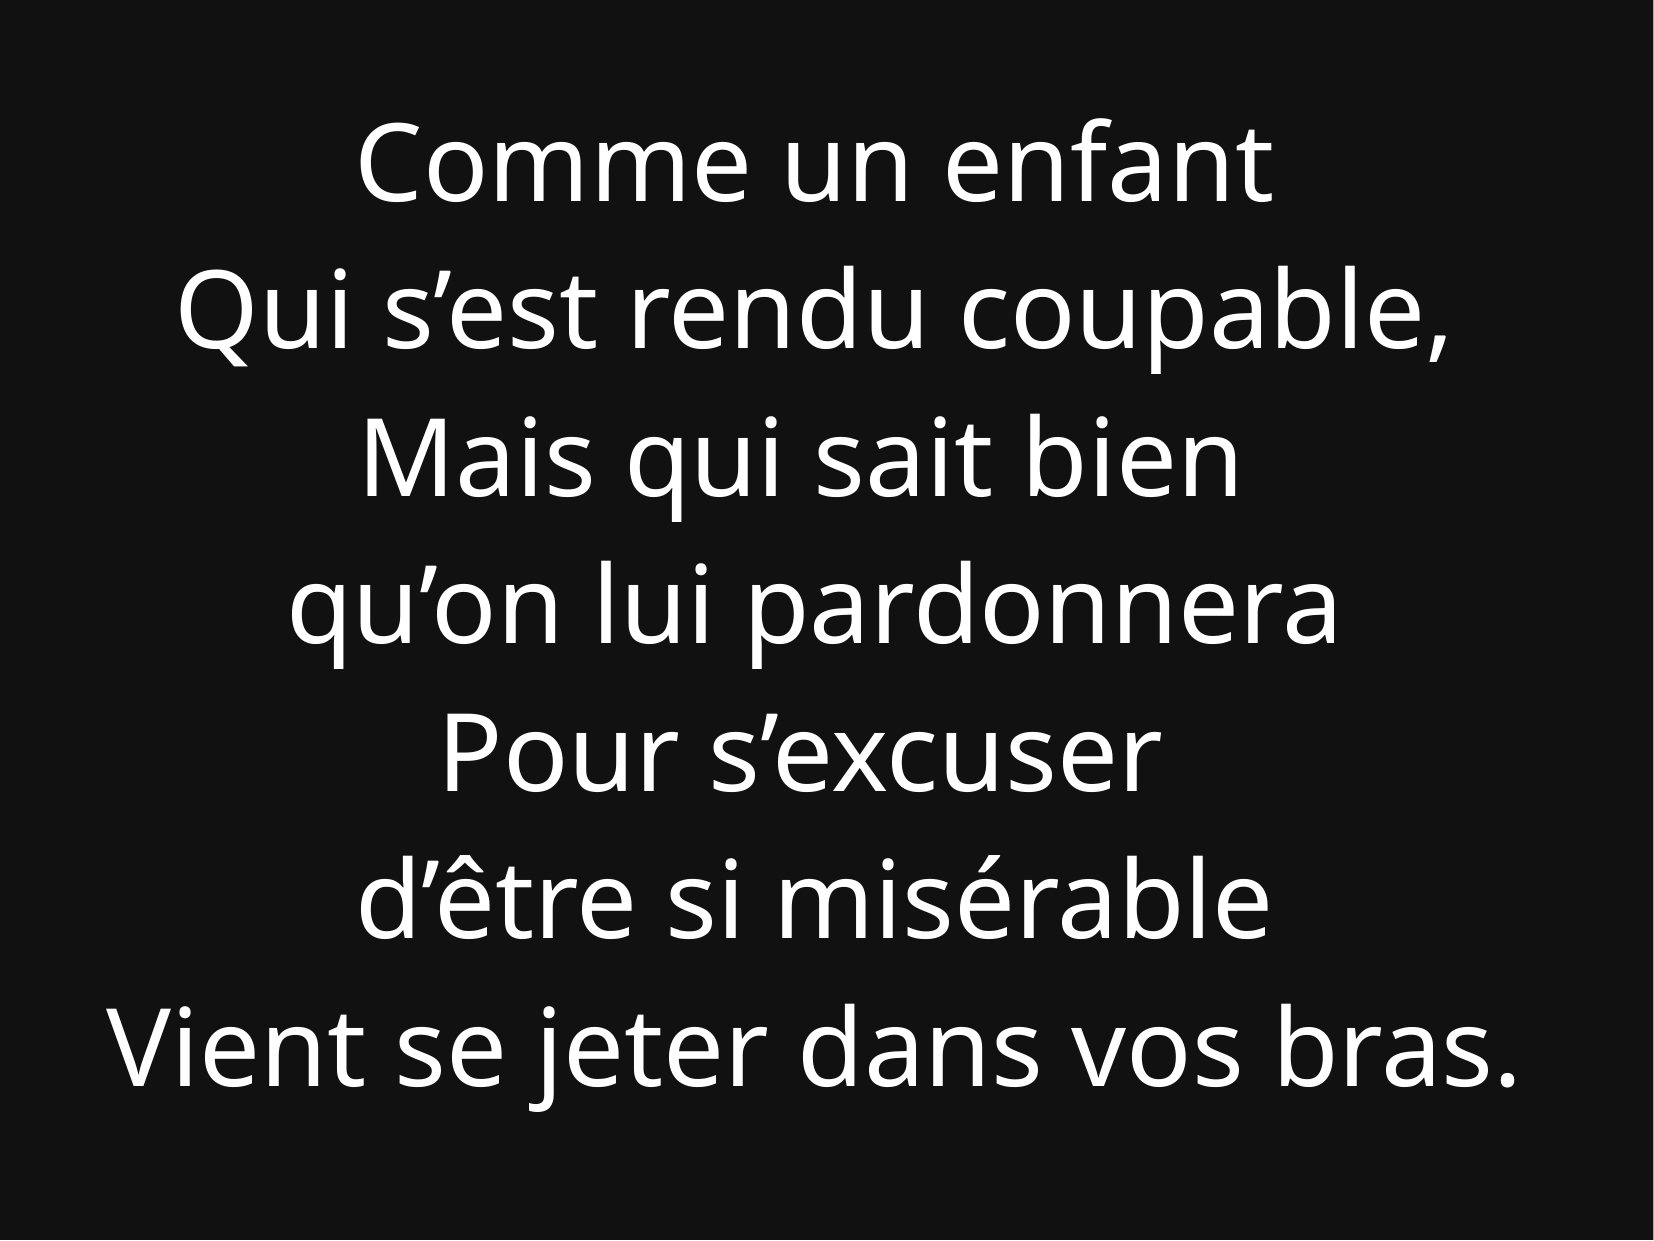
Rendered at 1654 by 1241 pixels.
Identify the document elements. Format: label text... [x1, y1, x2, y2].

subtitle Comme un enfant Qui s’est rendu coupable, Mais qui sait bien qu’on lui pardonnera Pour s’excuser d’être si misérable Vient se jeter dans vos bras. [70, 70, 1560, 1133]
